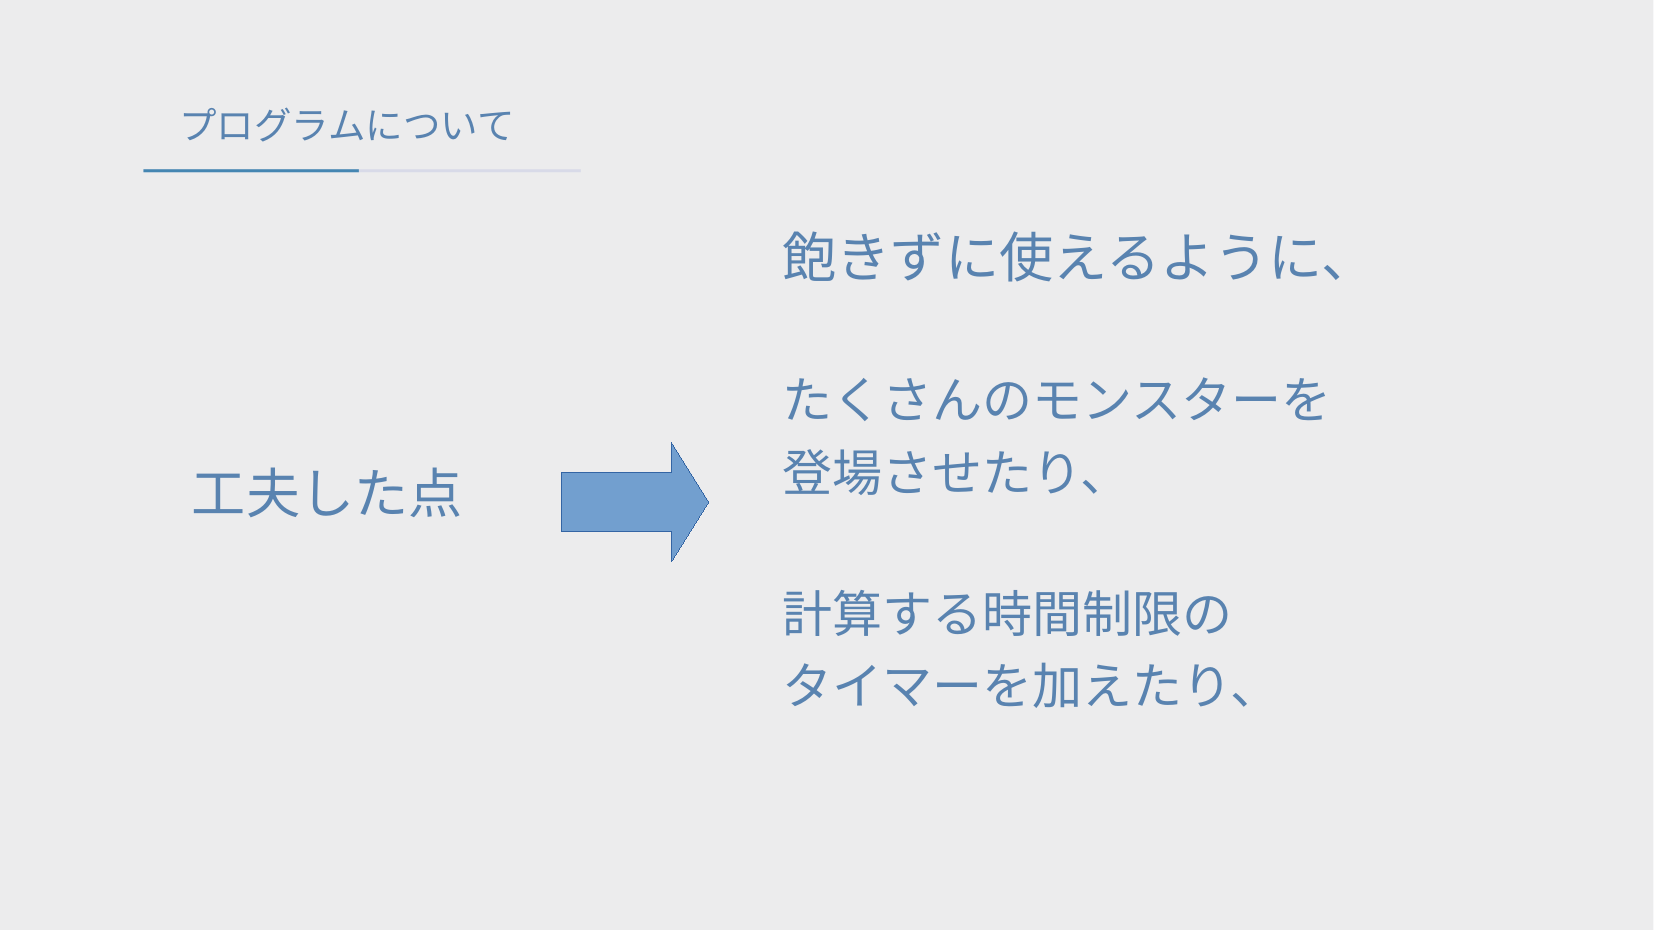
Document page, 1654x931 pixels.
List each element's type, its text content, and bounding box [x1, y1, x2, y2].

text_box 飽きずに使えるように、 たくさんのモンスターを 登場させたり、 計算する時間制限の タイマーを加えたり、 [767, 206, 1565, 881]
text_box 工夫した点 [177, 442, 502, 537]
text_box [561, 442, 709, 562]
picture [0, 0, 1654, 930]
text_box プログラムについて [147, 88, 562, 158]
